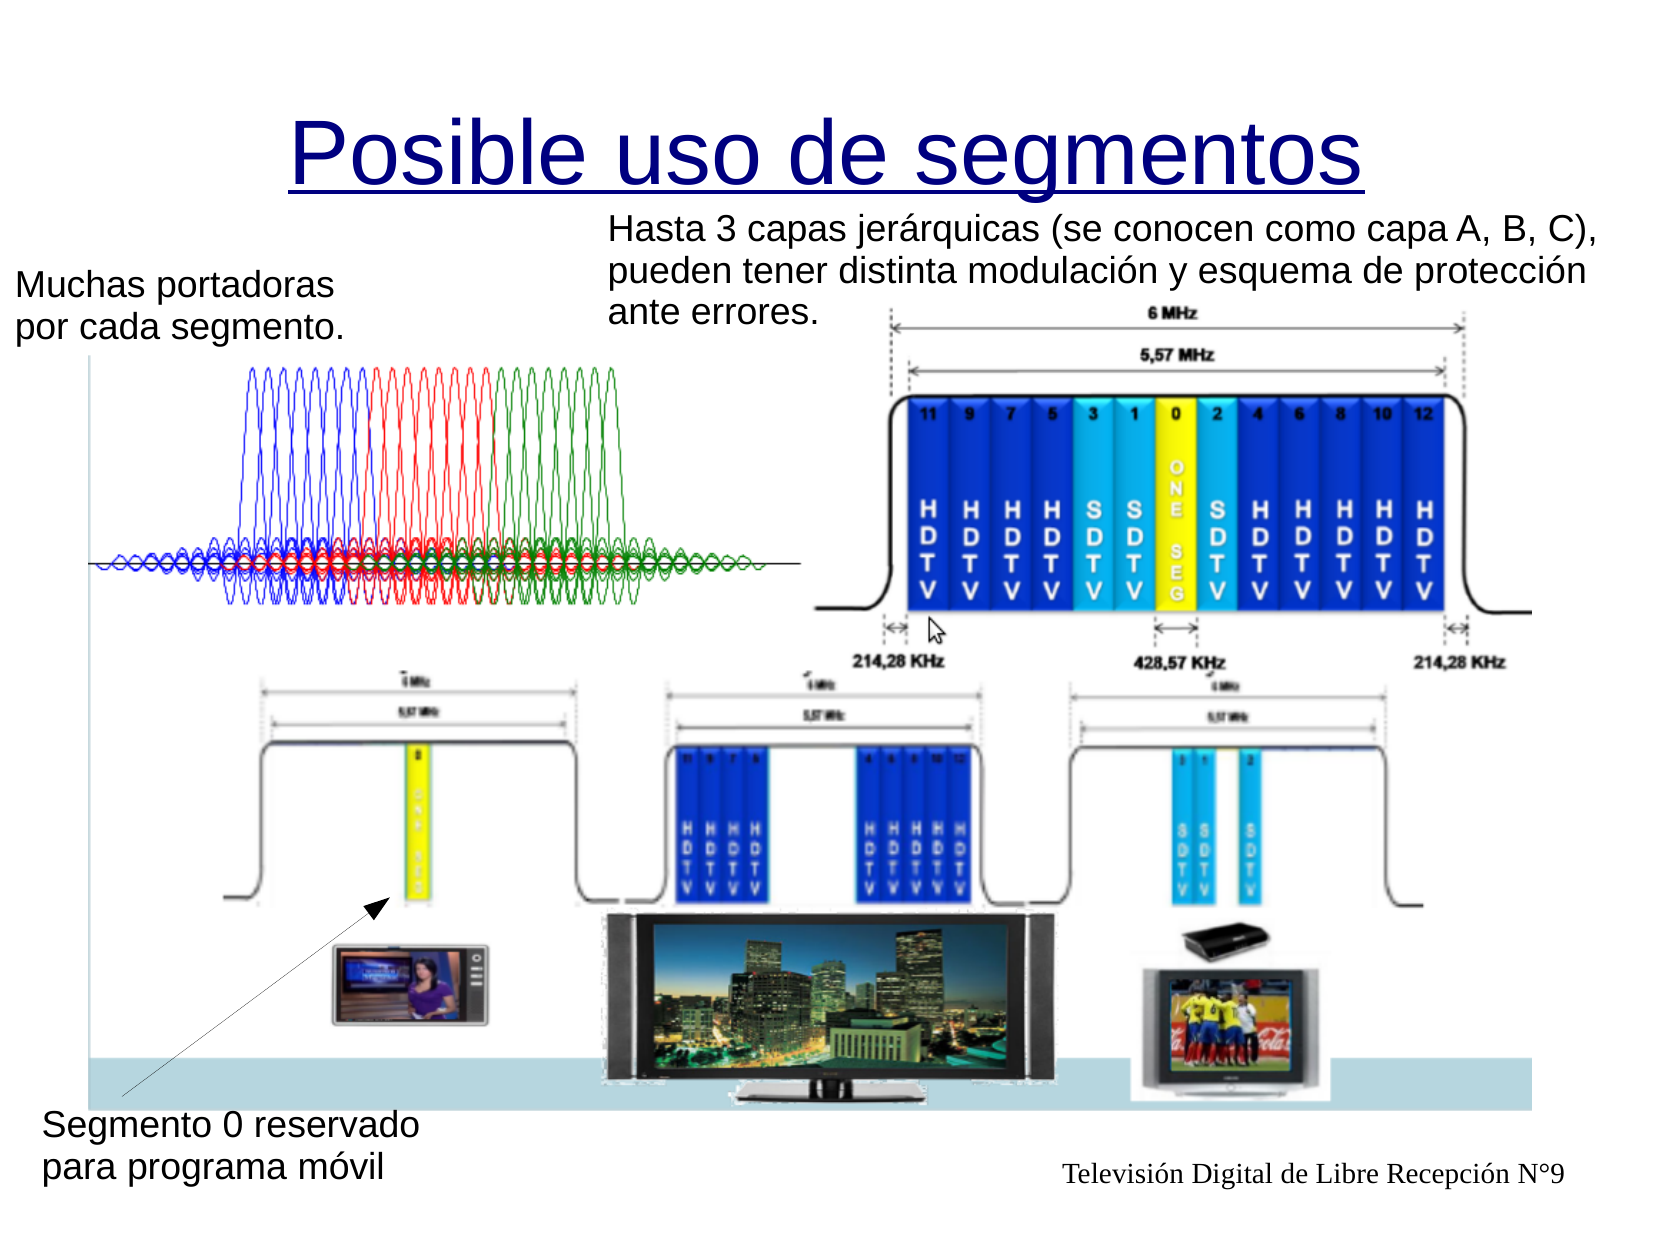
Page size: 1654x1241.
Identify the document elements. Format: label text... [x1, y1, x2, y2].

text_box Muchas portadoras por cada segmento. [0, 256, 361, 356]
text_box Hasta 3 capas jerárquicas (se conocen como capa A, B, C), pueden tener distinta modulación y esquema de protección ante errores. [592, 199, 1654, 341]
picture [88, 290, 1532, 1121]
title Posible uso de segmentos [82, 49, 1571, 257]
text_box Segmento 0 reservado para programa móvil [26, 1096, 436, 1196]
